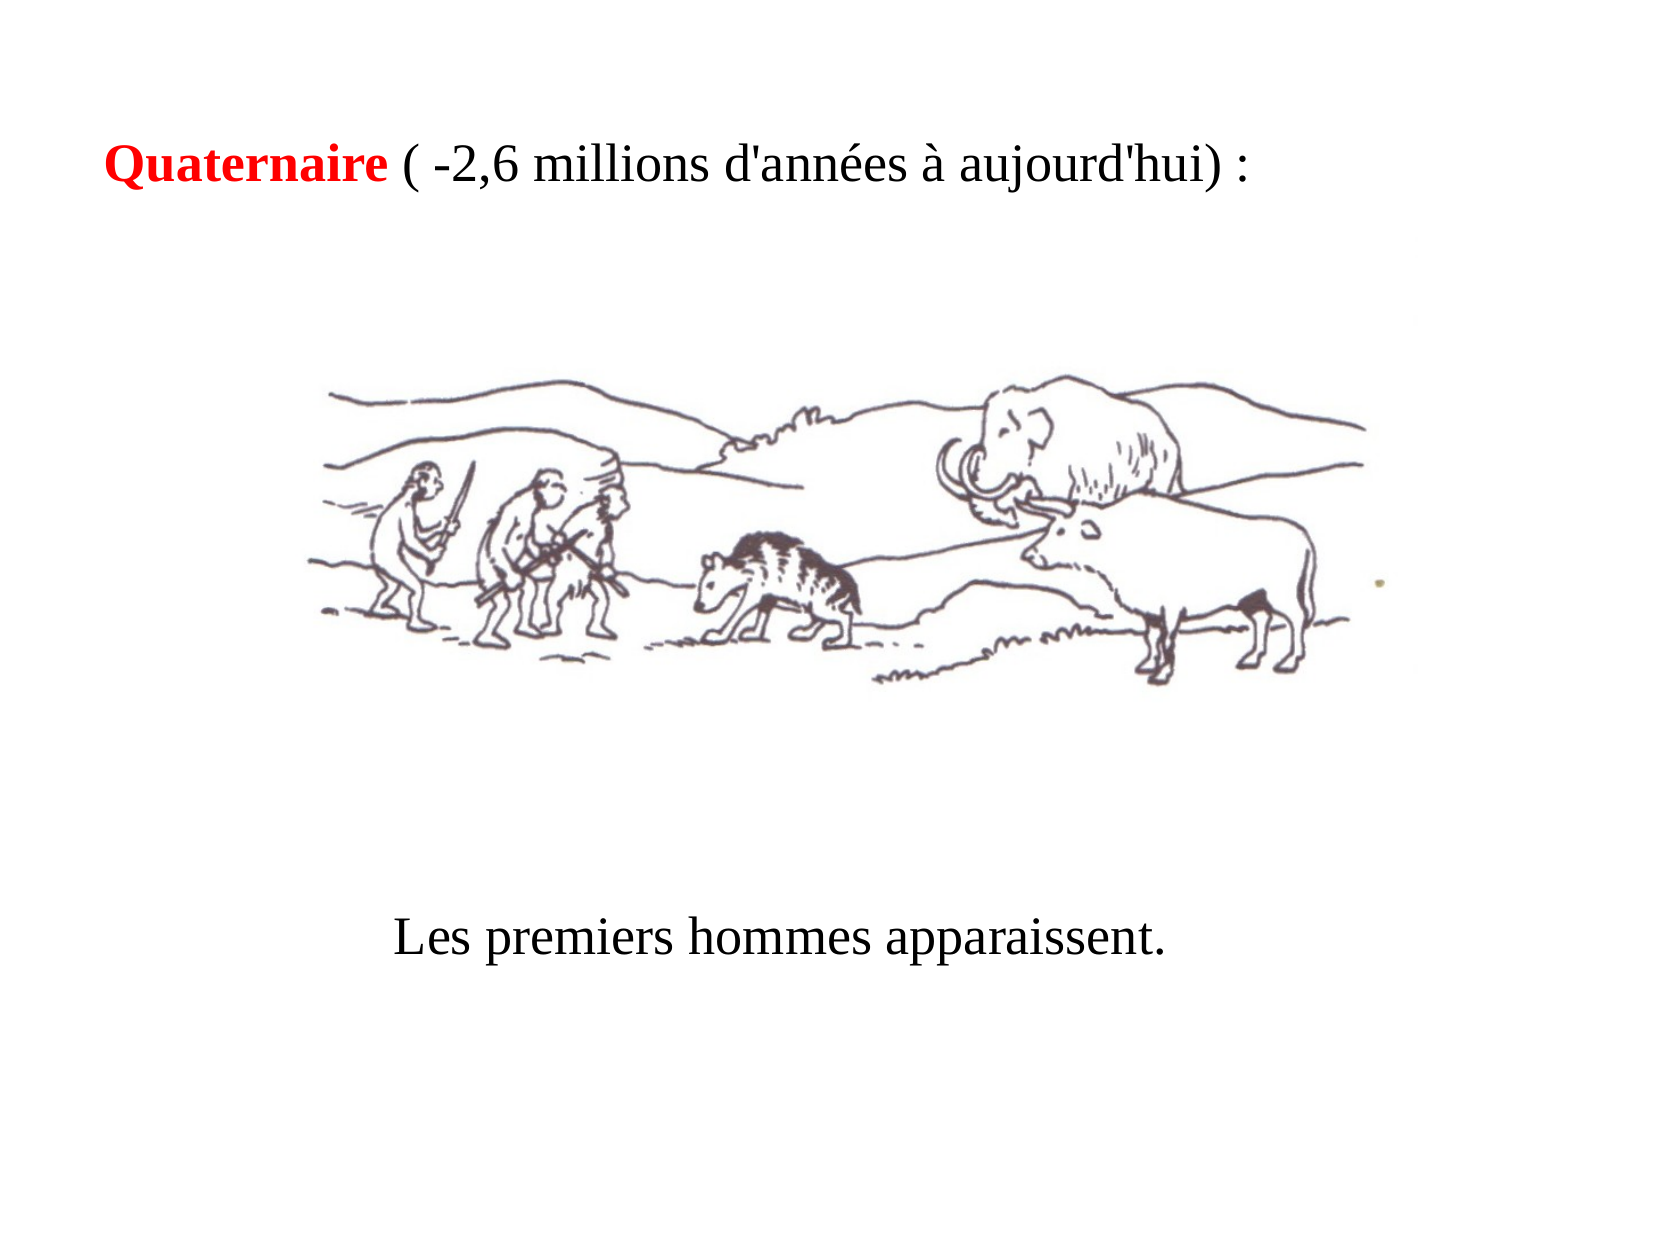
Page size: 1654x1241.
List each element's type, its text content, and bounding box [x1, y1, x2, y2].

text_box Les premiers hommes apparaissent. [379, 898, 1211, 975]
picture [295, 264, 1418, 975]
text_box Quaternaire ( -2,6 millions d'années à aujourd'hui) : [88, 126, 1506, 264]
